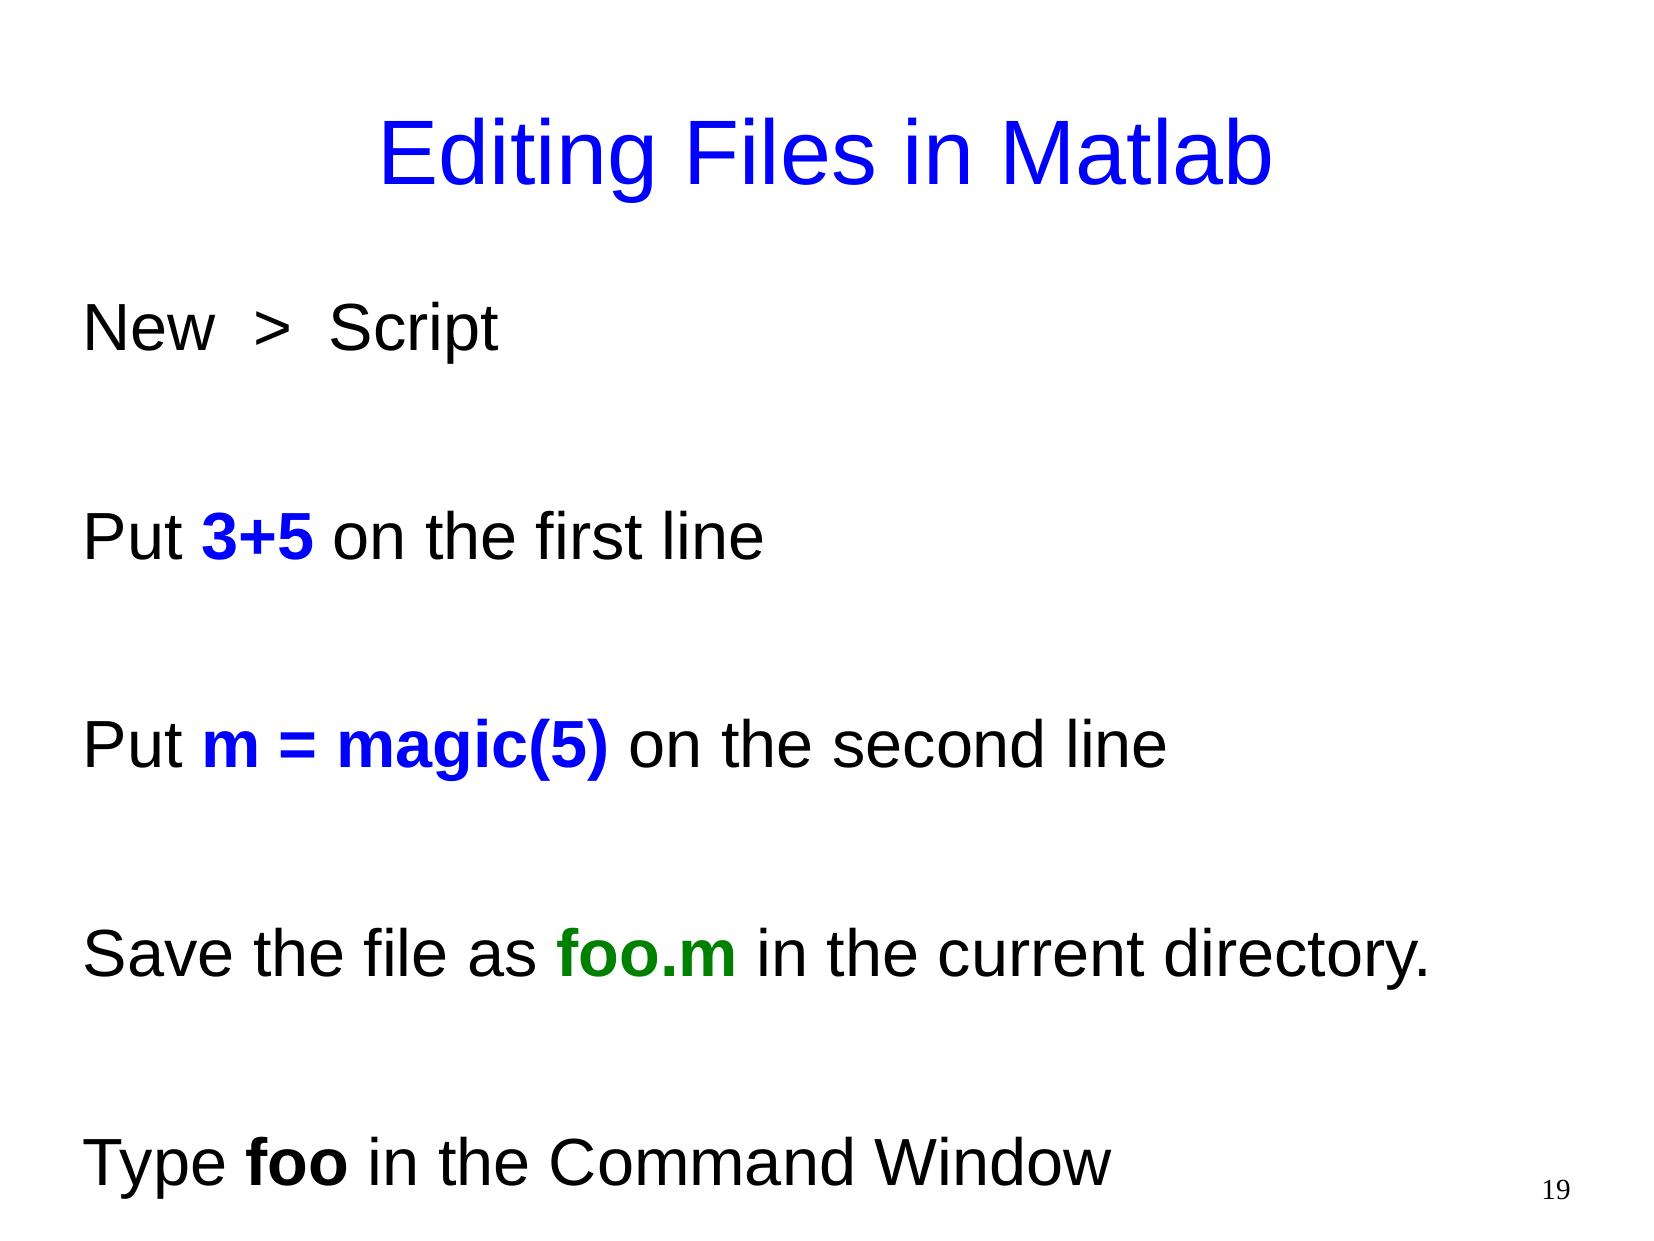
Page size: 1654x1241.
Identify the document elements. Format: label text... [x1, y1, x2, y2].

list New > Script Put 3+5 on the first line Put m = magic(5) on the second line Save the file as foo.m in the current directory. Type foo in the Command Window [82, 290, 1571, 1200]
title Editing Files in Matlab [82, 49, 1571, 257]
